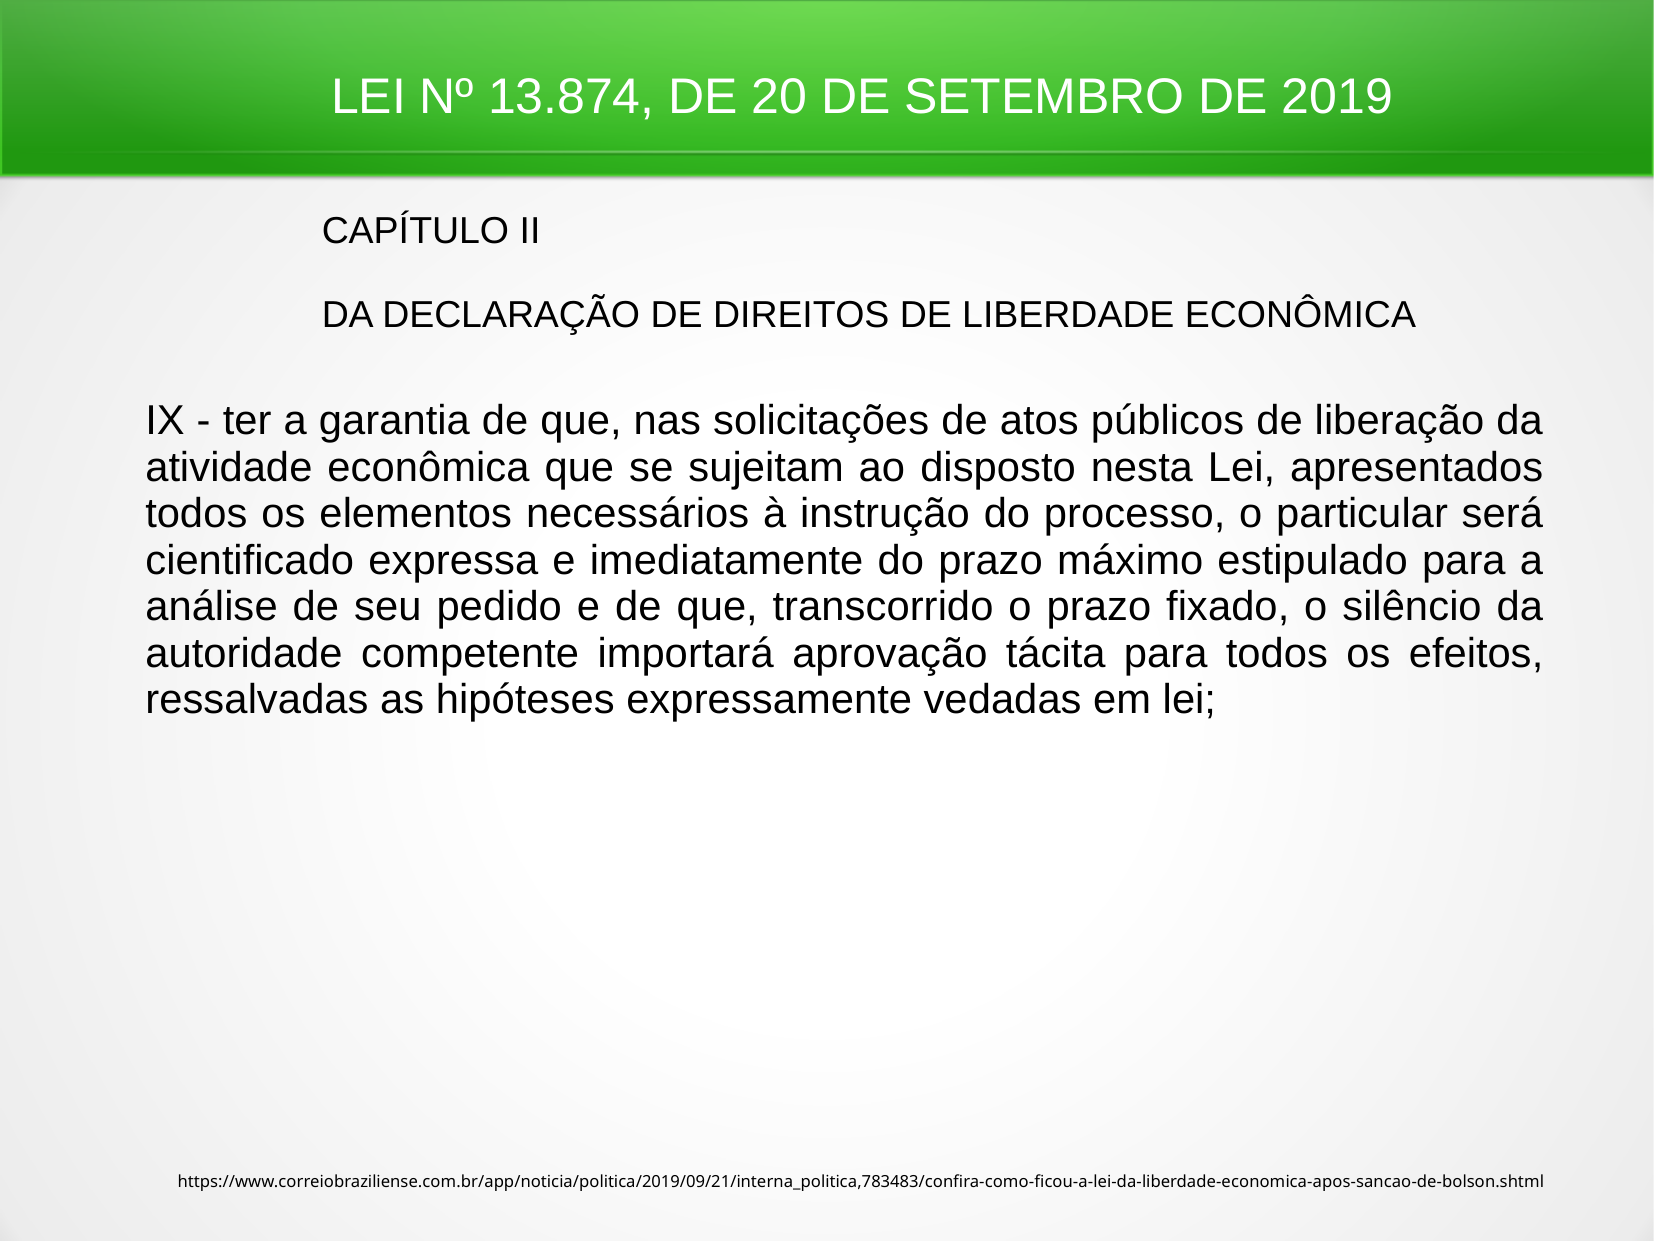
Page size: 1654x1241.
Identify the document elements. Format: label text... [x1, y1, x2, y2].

text_box LEI Nº 13.874, DE 20 DE SETEMBRO DE 2019 [129, 61, 1595, 188]
text_box CAPÍTULO II DA DECLARAÇÃO DE DIREITOS DE LIBERDADE ECONÔMICA [307, 201, 1432, 343]
title https://www.correiobraziliense.com.br/app/noticia/politica/2019/09/21/interna_politica,783483/confira-como-ficou-a-lei-da-liberdade-economica-apos-sancao-de-bolson.shtml [118, 1110, 1607, 1241]
picture [0, 0, 1654, 1241]
text_box IX - ter a garantia de que, nas solicitações de atos públicos de liberação da atividade econômica que se sujeitam ao disposto nesta Lei, apresentados todos os elementos necessários à instrução do processo, o particular será cientificado expressa e imediatamente do prazo máximo estipulado para a análise de seu pedido e de que, transcorrido o prazo fixado, o silêncio da autoridade competente importará aprovação tácita para todos os efeitos, ressalvadas as hipóteses expressamente vedadas em lei; [130, 389, 1560, 730]
